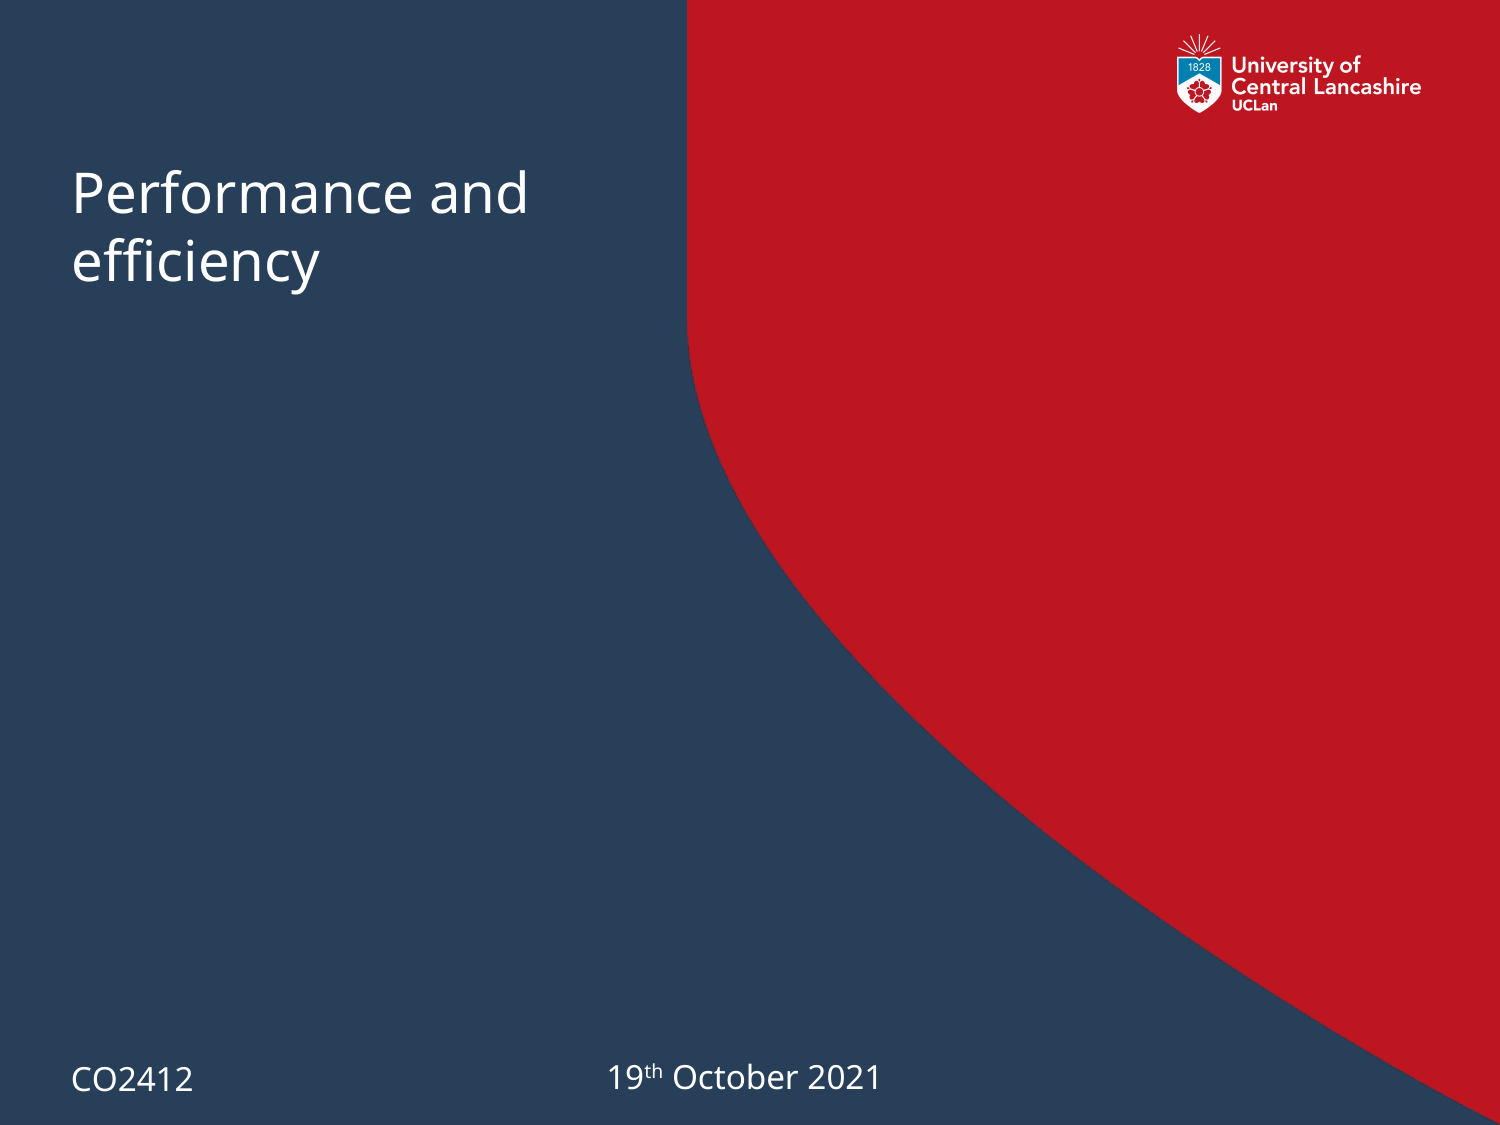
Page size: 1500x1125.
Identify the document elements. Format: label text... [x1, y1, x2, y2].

text_box Performance and efficiency [56, 104, 1185, 346]
picture [687, 0, 1500, 1125]
